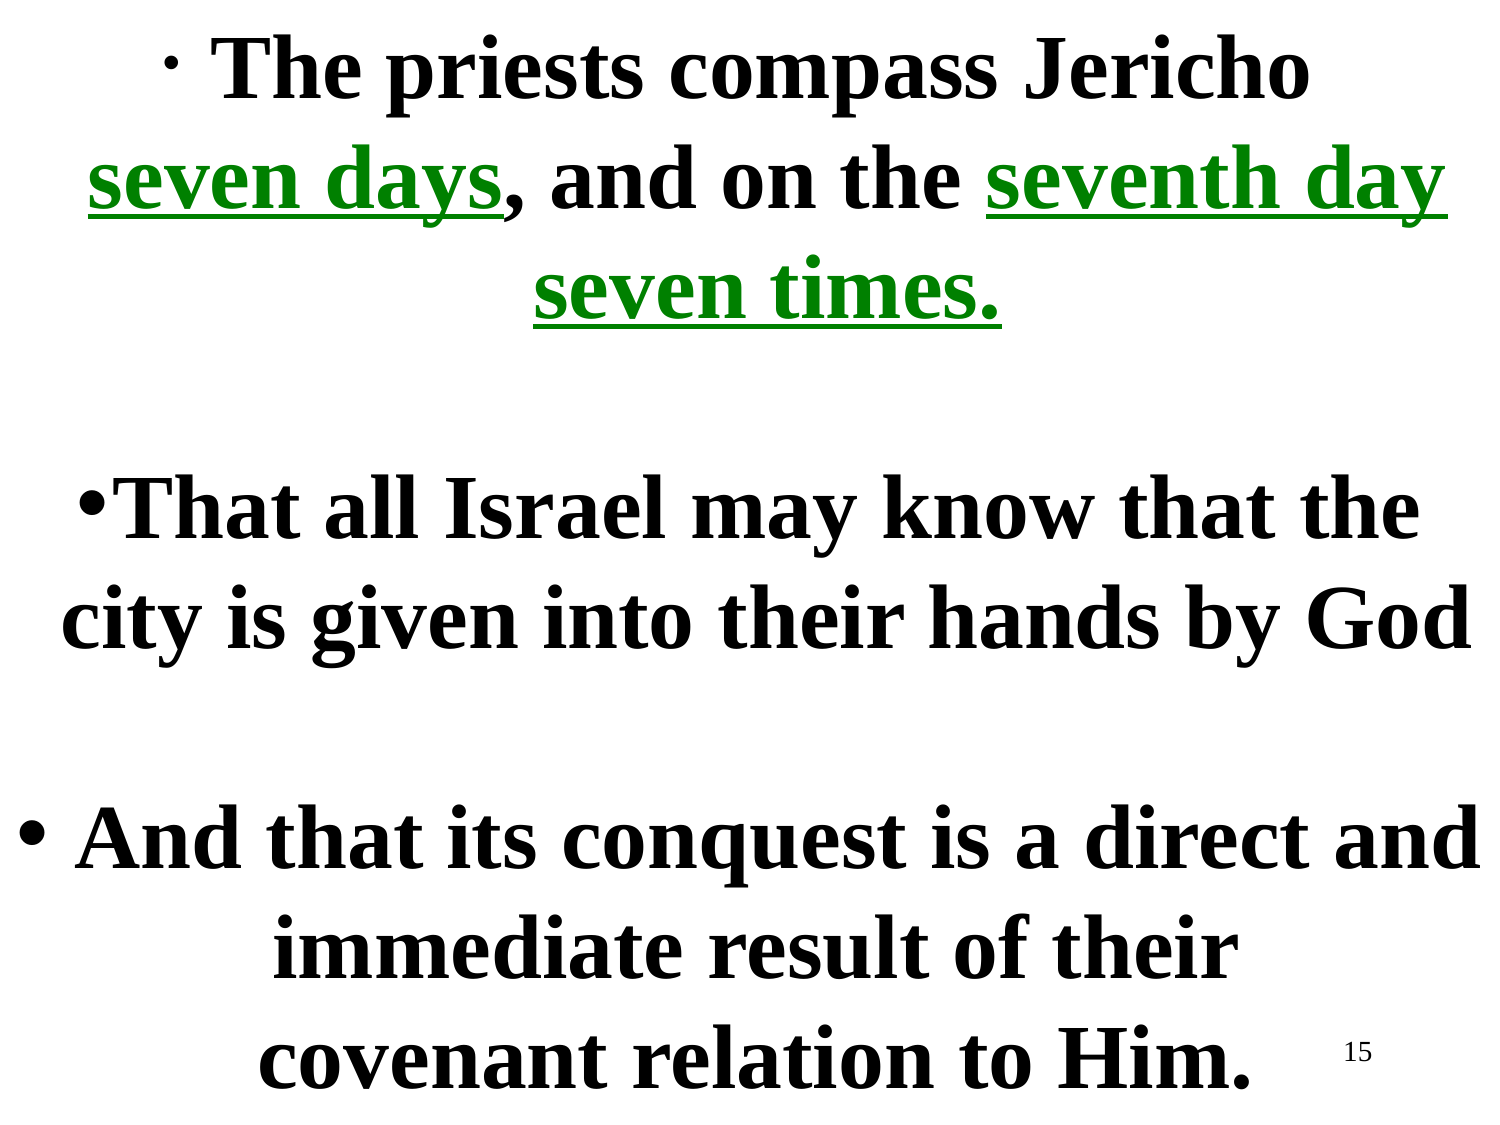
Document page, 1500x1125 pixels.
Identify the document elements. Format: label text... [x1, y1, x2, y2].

text_box The priests compass Jericho seven days, and on the seventh day seven times. That all Israel may know that the city is given into their hands by God And that its conquest is a direct and immediate result of their covenant relation to Him. [0, 0, 1500, 1125]
